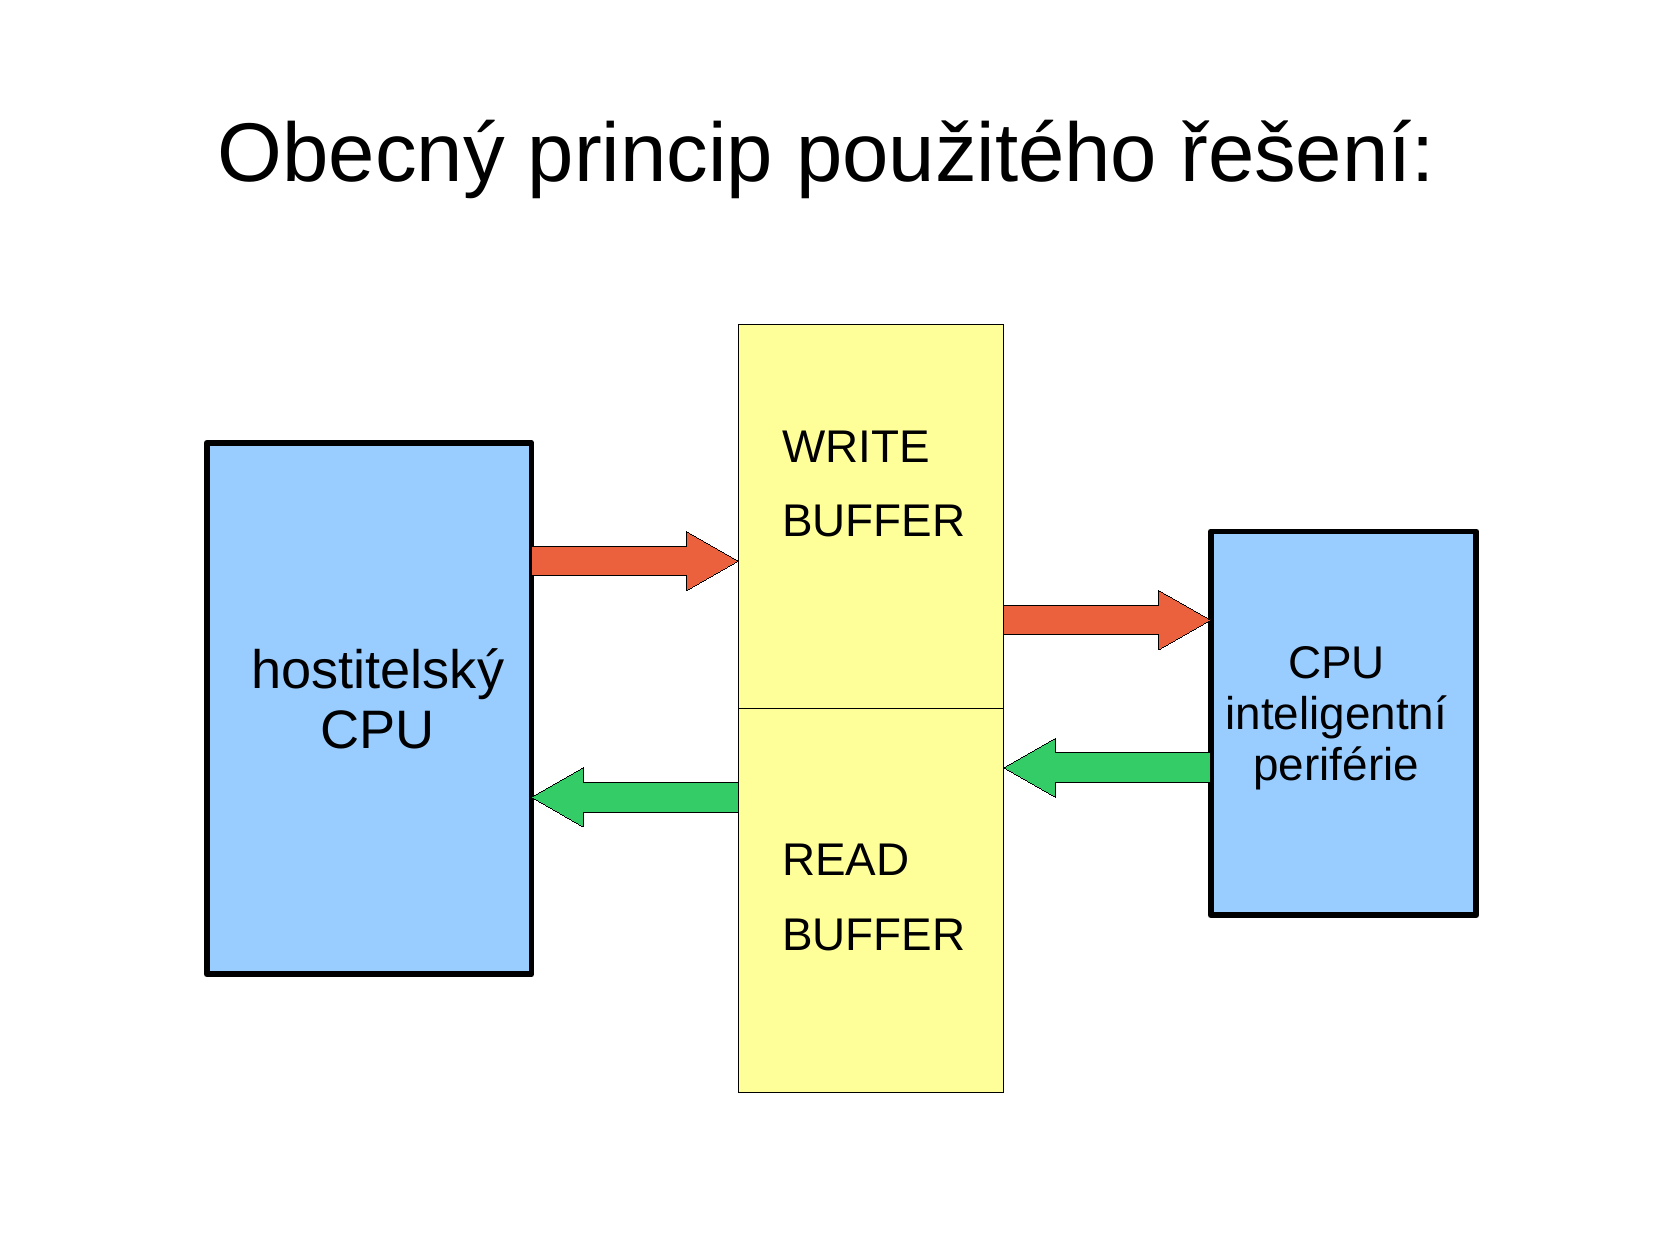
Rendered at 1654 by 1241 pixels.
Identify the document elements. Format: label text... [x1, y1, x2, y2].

text_box WRITE BUFFER [767, 413, 1004, 562]
text_box [206, 324, 1477, 1093]
text_box hostitelský CPU [236, 631, 520, 768]
title Obecný princip použitého řešení: [82, 56, 1571, 250]
text_box READ BUFFER [767, 826, 1004, 975]
text_box CPU inteligentní periférie [1210, 629, 1463, 798]
